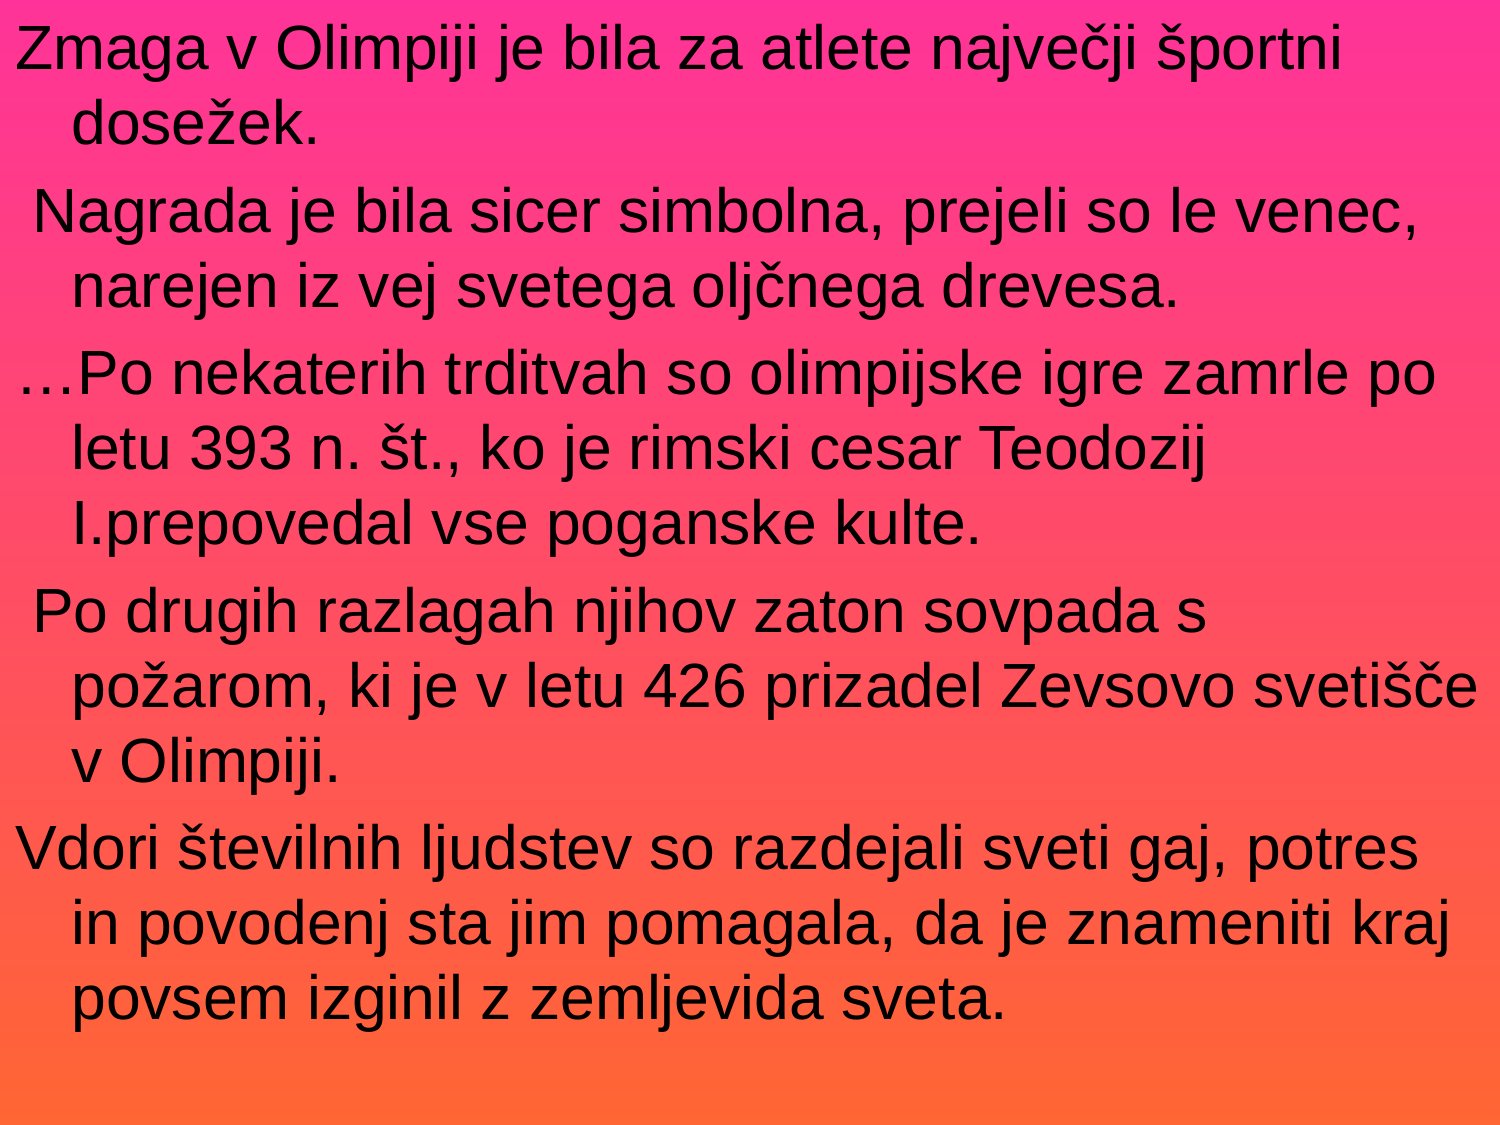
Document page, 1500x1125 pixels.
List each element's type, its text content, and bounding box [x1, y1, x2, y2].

list Zmaga v Olimpiji je bila za atlete največji športni dosežek. Nagrada je bila sicer simbolna, prejeli so le venec, narejen iz vej svetega oljčnega drevesa. …Po nekaterih trditvah so olimpijske igre zamrle po letu 393 n. št., ko je rimski cesar Teodozij I.prepovedal vse poganske kulte. Po drugih razlagah njihov zaton sovpada s požarom, ki je v letu 426 prizadel Zevsovo svetišče v Olimpiji. Vdori številnih ljudstev so razdejali sveti gaj, potres in povodenj sta jim pomagala, da je znameniti kraj povsem izginil z zemljevida sveta. [0, 0, 1500, 1125]
